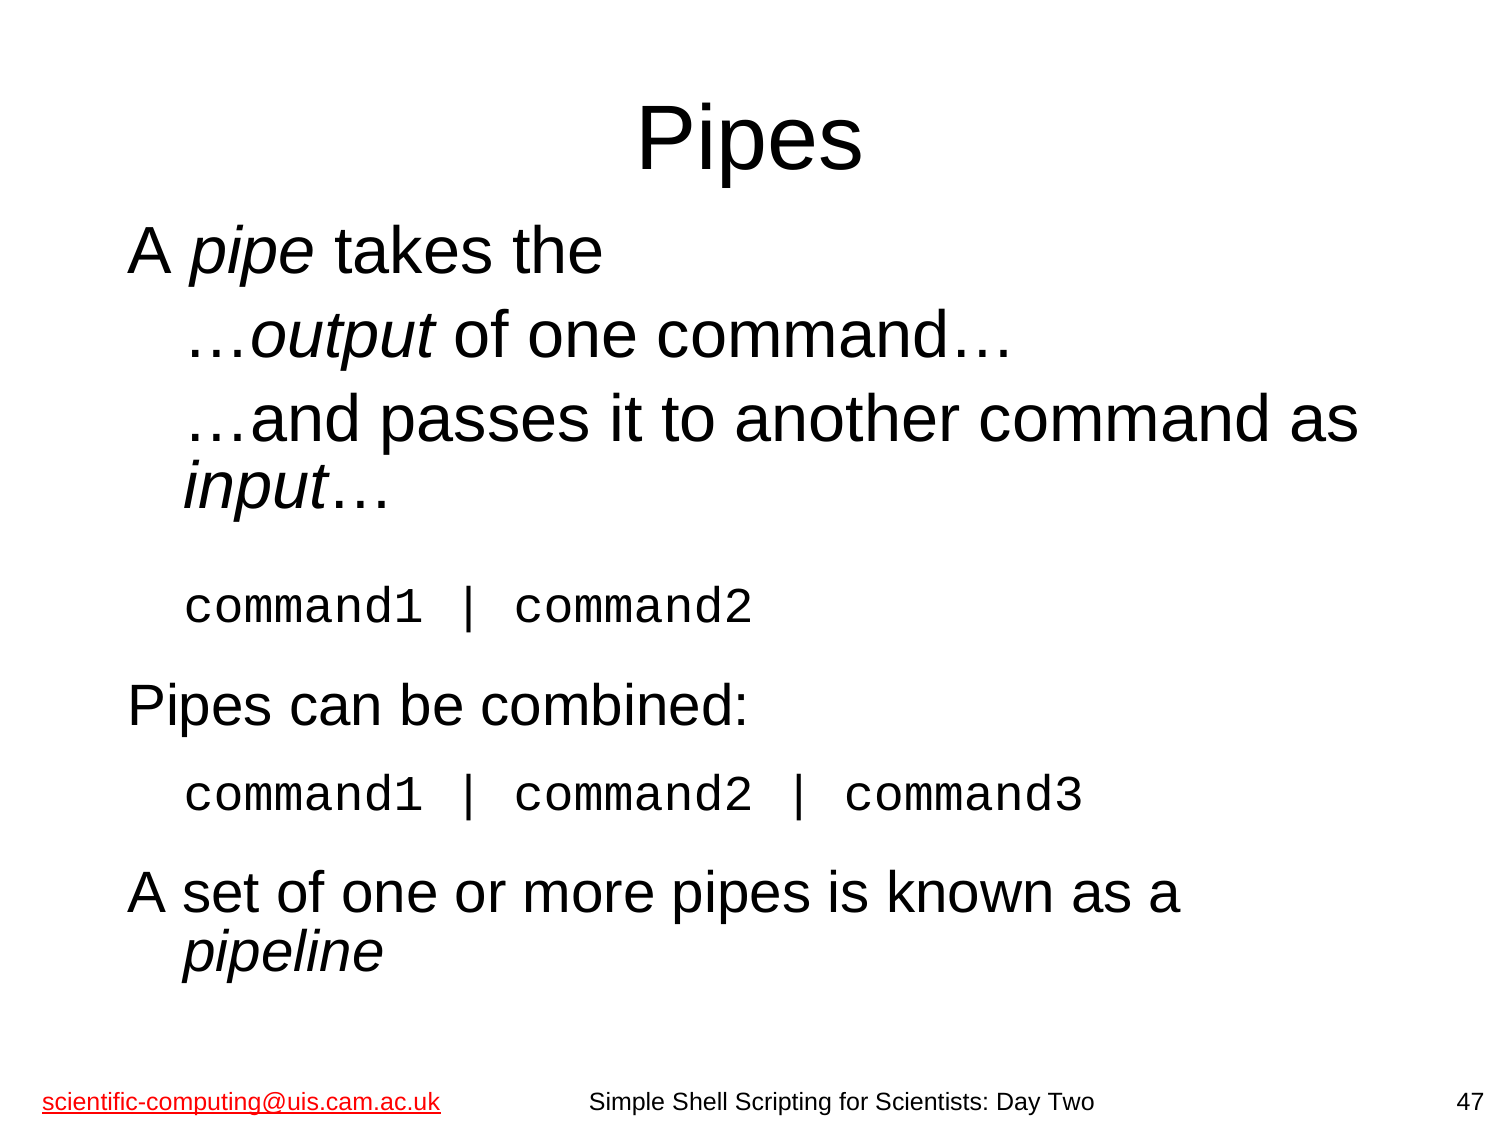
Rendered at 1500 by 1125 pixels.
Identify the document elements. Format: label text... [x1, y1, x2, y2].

title Pipes [112, 78, 1388, 197]
list A pipe takes the …output of one command… …and passes it to another command as input… command1 | command2 Pipes can be combined: command1 | command2 | command3 A set of one or more pipes is known as a pipeline [112, 212, 1388, 1051]
